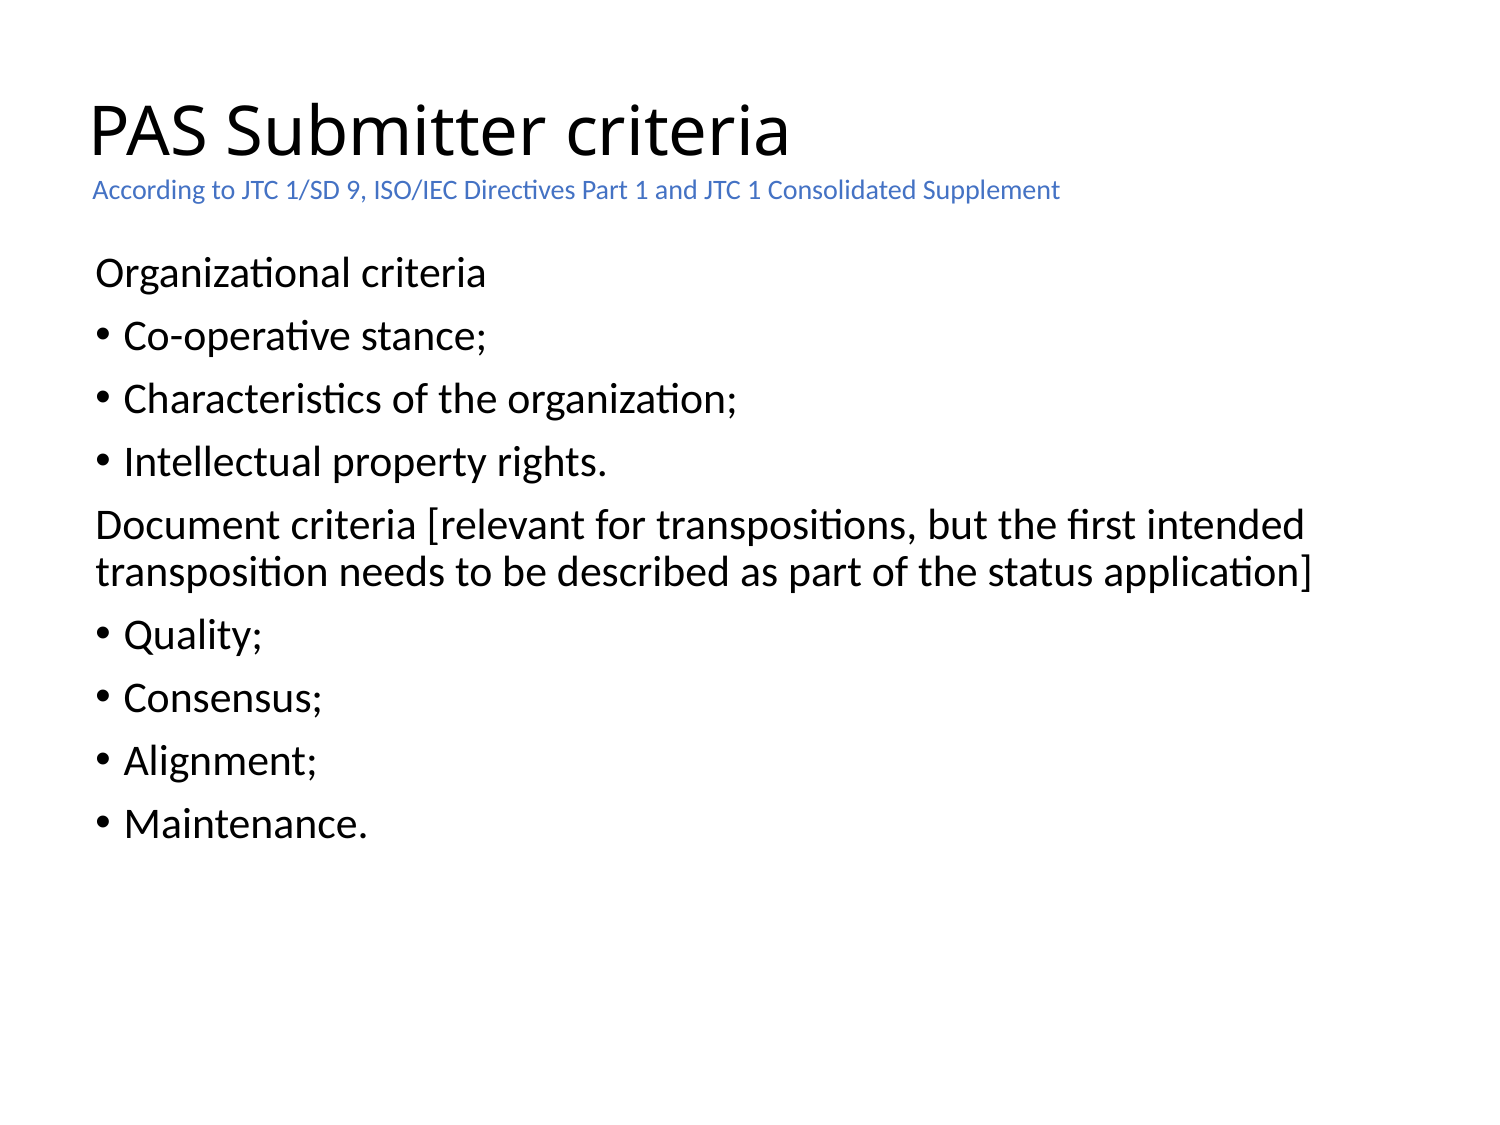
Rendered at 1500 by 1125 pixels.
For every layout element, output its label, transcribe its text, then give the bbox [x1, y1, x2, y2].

list According to JTC 1/SD 9, ISO/IEC Directives Part 1 and JTC 1 Consolidated Supplement [77, 167, 1428, 202]
title PAS Submitter criteria [73, 24, 1367, 243]
list Organizational criteria Co-operative stance; Characteristics of the organization; Intellectual property rights. Document criteria [relevant for transpositions, but the first intended transposition needs to be described as part of the status application] Quality; Consensus; Alignment; Maintenance. [80, 242, 1444, 857]
